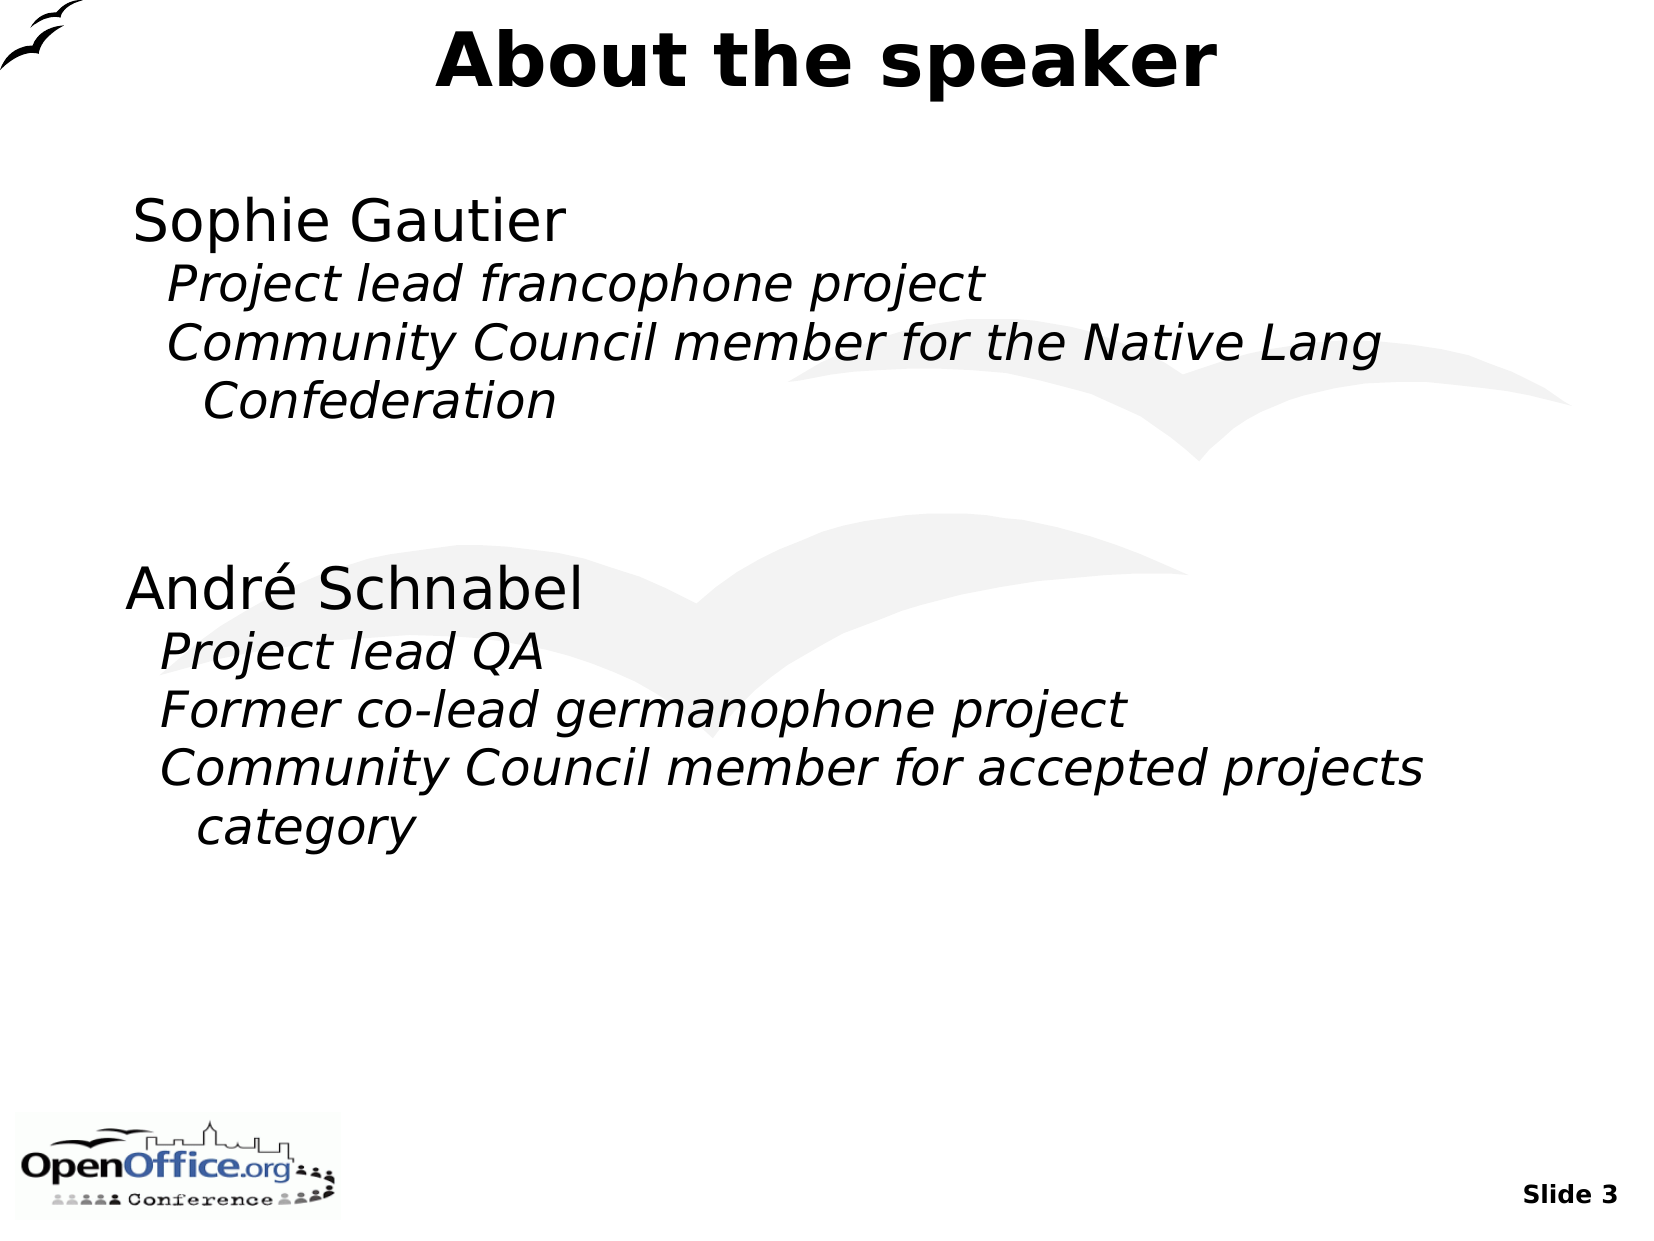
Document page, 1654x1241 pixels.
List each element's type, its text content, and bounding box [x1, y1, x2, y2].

text_box André Schnabel Project lead QA Former co-lead germanophone project Community Council member for accepted projects category [89, 555, 1531, 951]
picture [15, 1112, 341, 1220]
text_box Sophie Gautier Project lead francophone project Community Council member for the Native Lang Confederation [96, 187, 1531, 472]
title About the speaker [0, 0, 1654, 121]
